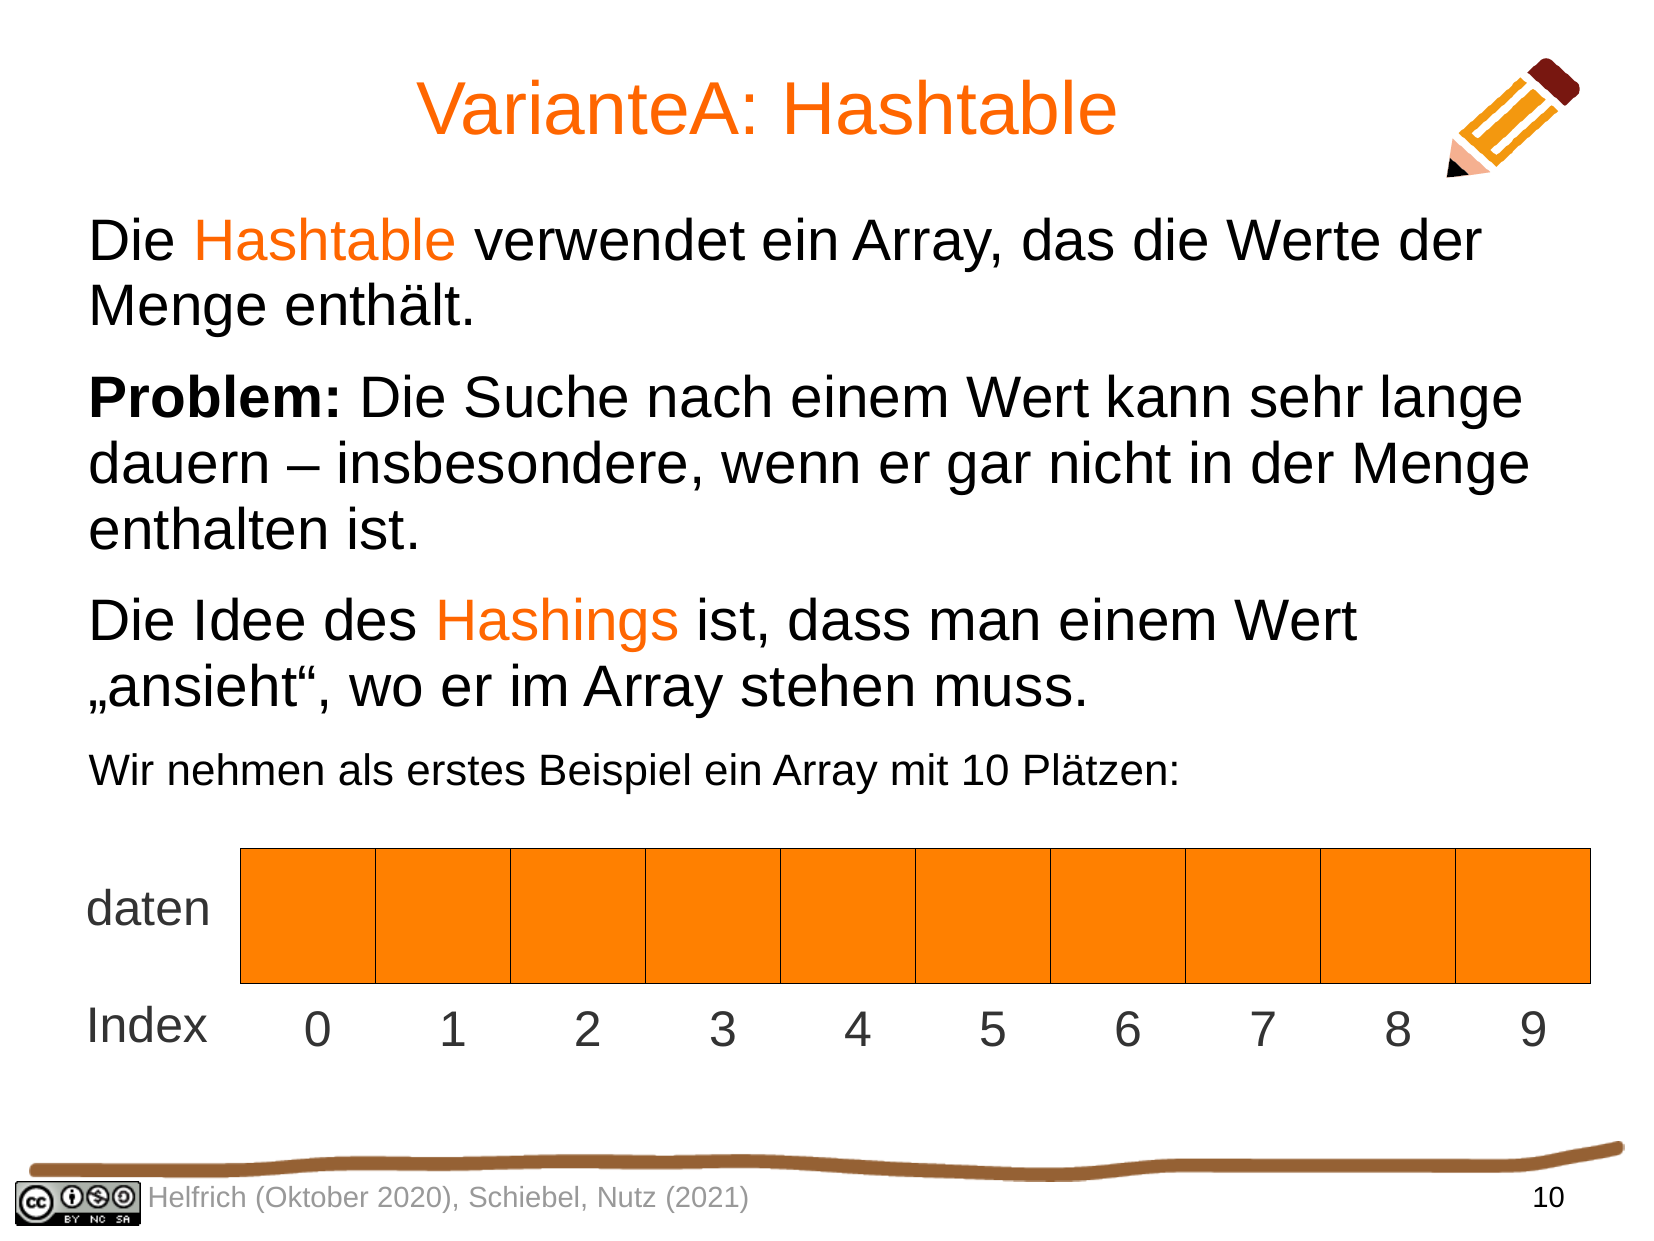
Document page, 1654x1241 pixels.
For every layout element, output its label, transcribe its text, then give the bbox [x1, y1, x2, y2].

picture [15, 1141, 1625, 1226]
text_box [240, 848, 1591, 984]
text_box 0 [289, 993, 381, 1095]
text_box 4 [829, 993, 921, 1095]
text_box 9 [1504, 993, 1597, 1095]
text_box 8 [1369, 993, 1462, 1095]
text_box 7 [1234, 993, 1326, 1095]
picture [1447, 58, 1580, 178]
text_box daten [71, 872, 241, 960]
text_box Index [71, 989, 284, 1091]
text_box 6 [1099, 993, 1191, 1095]
text_box 5 [964, 993, 1056, 1095]
list Die Hashtable verwendet ein Array, das die Werte der Menge enthält. Problem: Die Suche nach einem Wert kann sehr lange dauern – insbesondere, wenn er gar nicht in der Menge enthalten ist. Die Idee des Hashings ist, dass man einem Wert „ansieht“, wo er im Array stehen muss. Wir nehmen als erstes Beispiel ein Array mit 10 Plätzen: [88, 206, 1565, 798]
text_box 3 [694, 993, 786, 1095]
text_box 2 [559, 993, 651, 1095]
title VarianteA: Hashtable [88, 39, 1447, 178]
text_box 1 [424, 993, 516, 1095]
